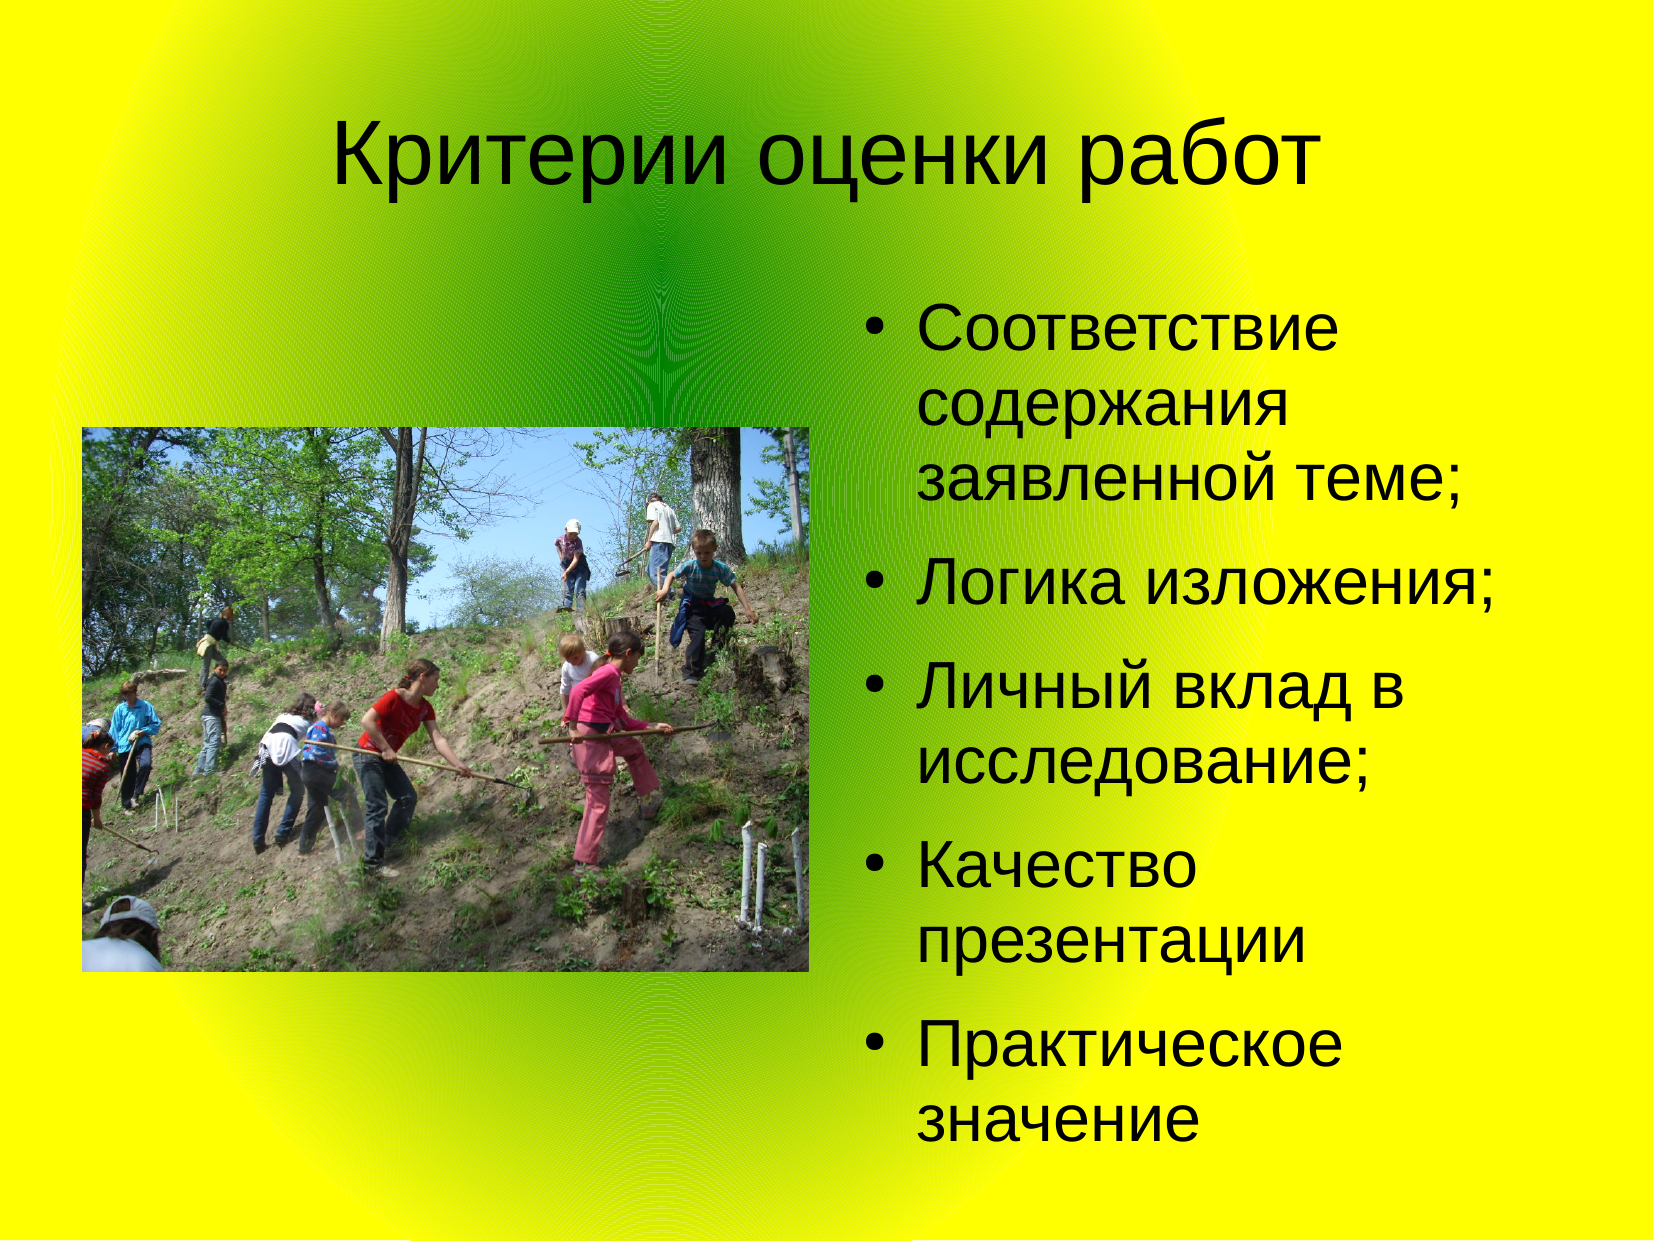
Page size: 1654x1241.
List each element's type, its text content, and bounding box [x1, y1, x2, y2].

title Критерии оценки работ [82, 56, 1571, 250]
picture [82, 427, 809, 972]
list Соответствие содержания заявленной теме; Логика изложения; Личный вклад в исследование; Качество презентации Практическое значение [845, 290, 1572, 1157]
